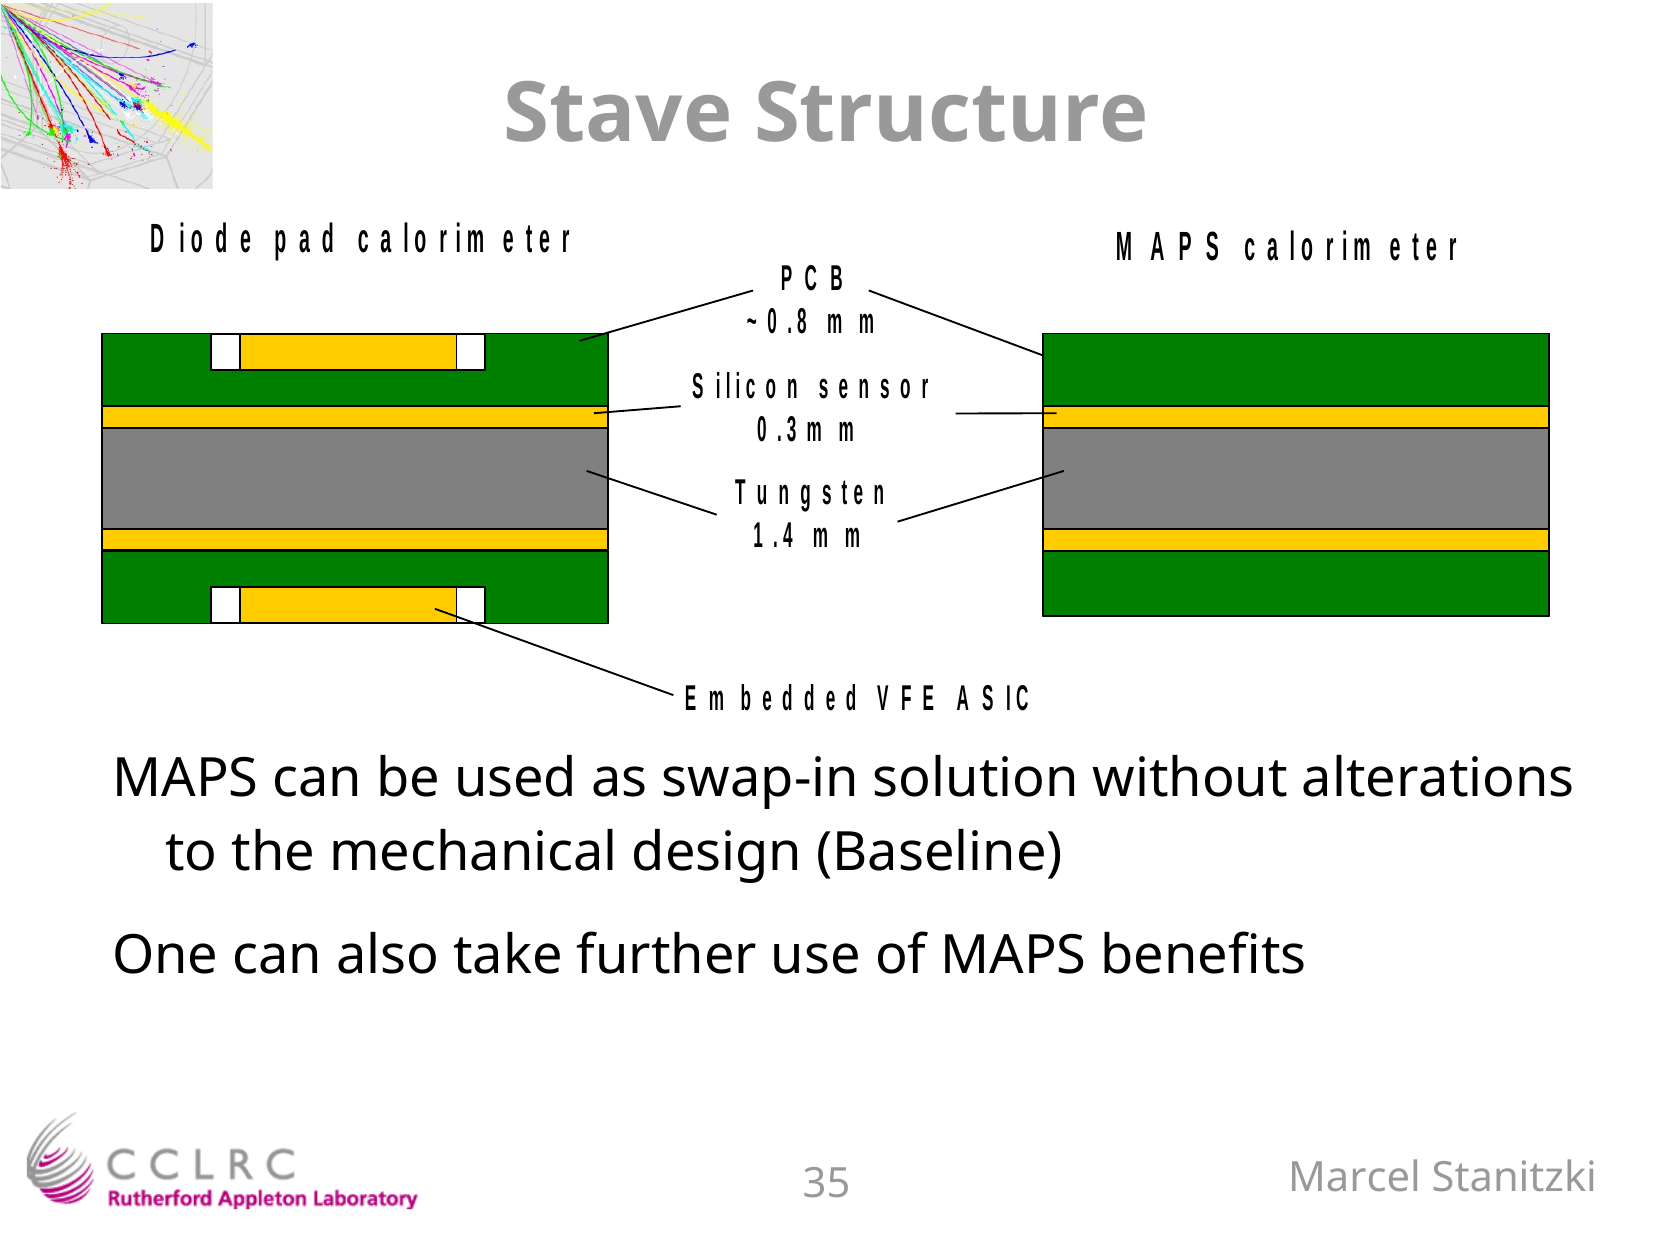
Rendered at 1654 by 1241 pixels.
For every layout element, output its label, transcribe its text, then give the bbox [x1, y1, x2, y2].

picture [19, 1110, 426, 1212]
title Stave Structure [203, 5, 1451, 203]
picture [101, 203, 1553, 731]
picture [0, 3, 213, 189]
list MAPS can be used as swap-in solution without alterations to the mechanical design (Baseline) One can also take further use of MAPS benefits [94, 738, 1583, 1114]
